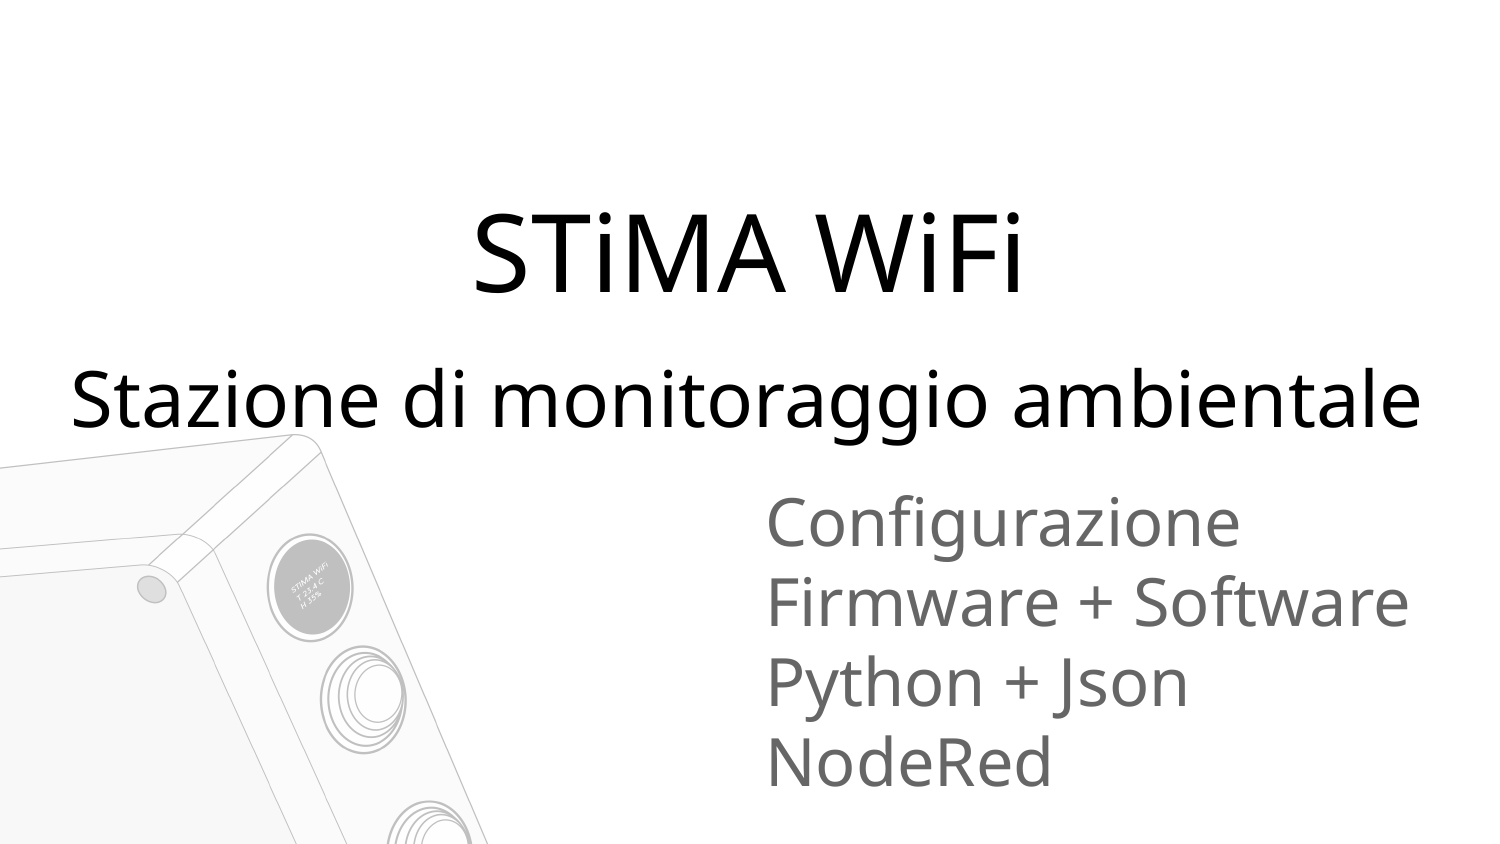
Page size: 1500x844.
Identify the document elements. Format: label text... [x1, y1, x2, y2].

subtitle Stazione di monitoraggio ambientale [49, 334, 1447, 465]
title STiMA WiFi [51, 122, 1449, 459]
picture [0, 434, 492, 844]
text_box Configurazione Firmware + Software Python + Json NodeRed [749, 464, 1448, 815]
